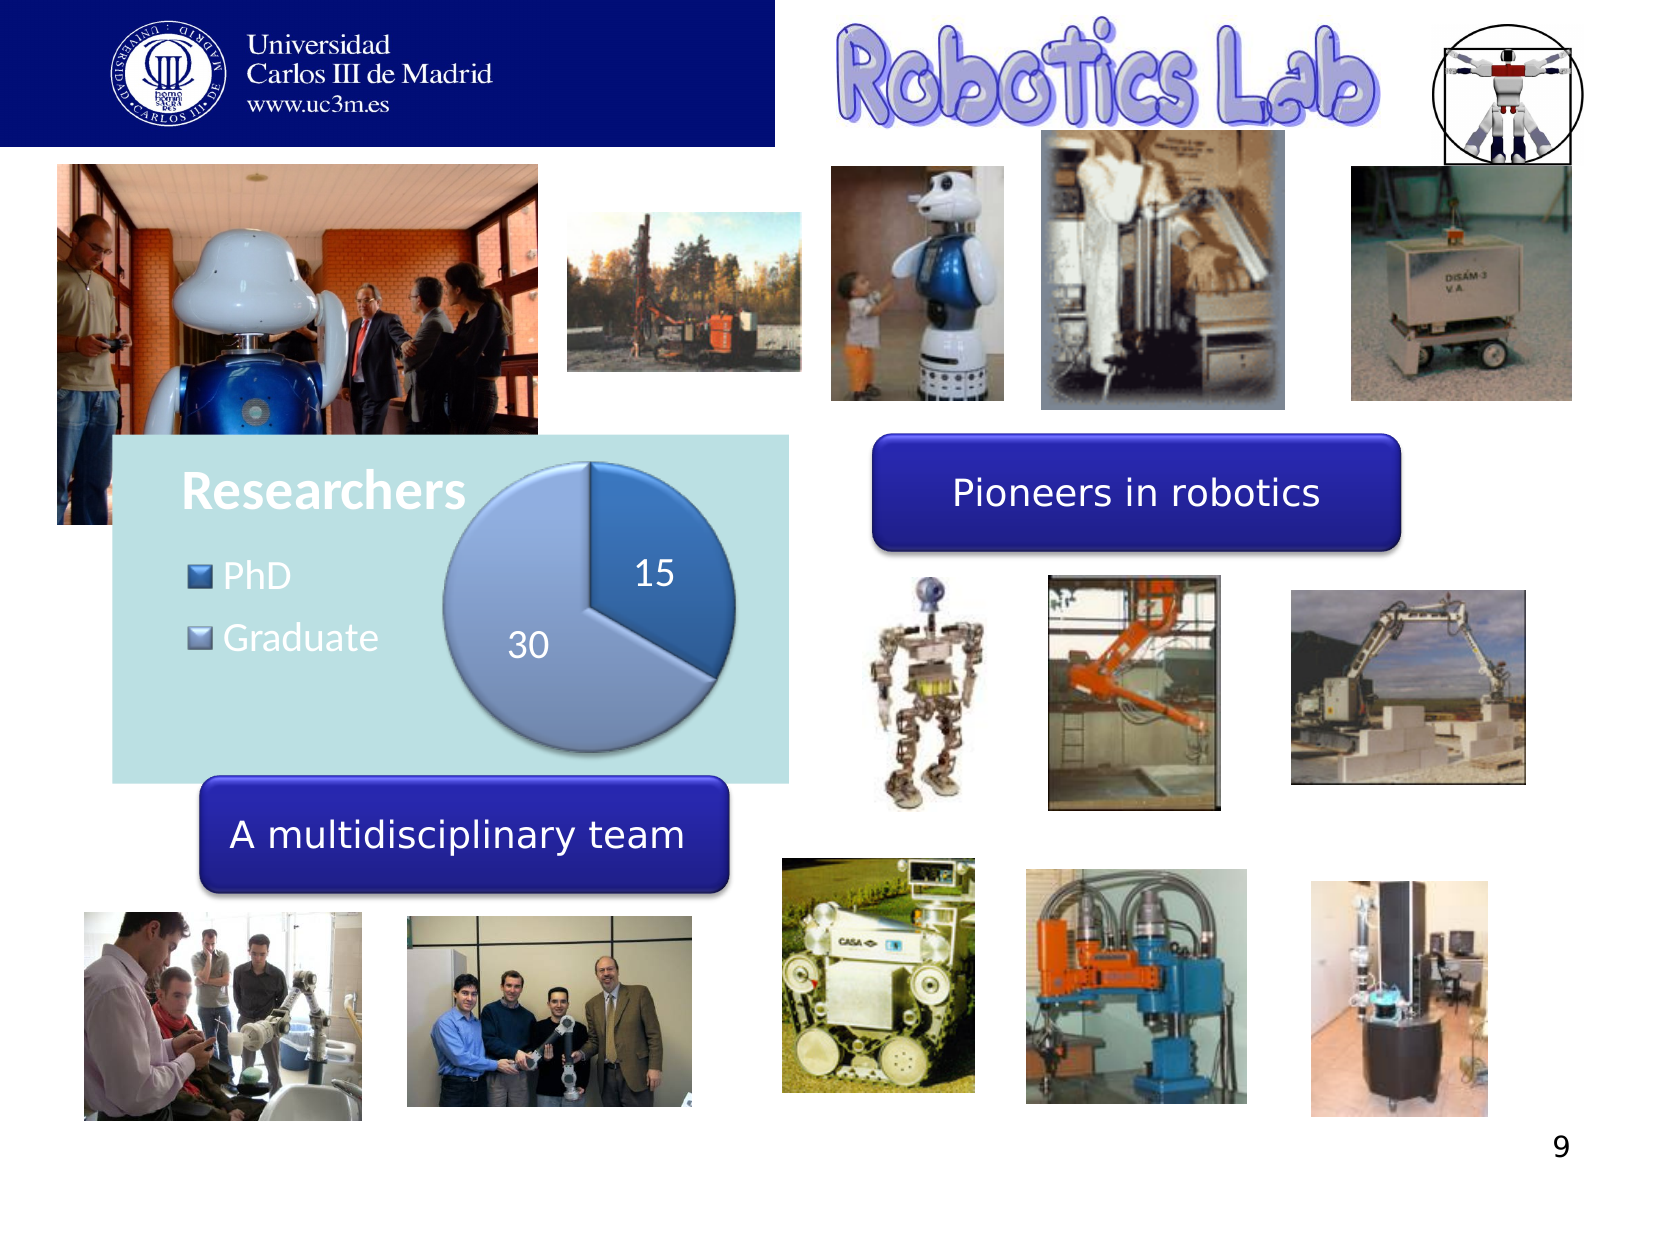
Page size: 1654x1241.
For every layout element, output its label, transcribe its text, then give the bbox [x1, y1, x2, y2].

picture [1048, 575, 1221, 811]
picture [782, 858, 975, 1093]
picture [863, 428, 1409, 565]
text_box [112, 432, 802, 784]
picture [84, 912, 362, 1121]
picture [836, 15, 1381, 410]
picture [1291, 590, 1526, 785]
picture [1026, 869, 1247, 1104]
picture [0, 0, 775, 147]
text_box Pioneers in robotics [878, 438, 1395, 546]
picture [1351, 24, 1584, 401]
picture [567, 212, 802, 372]
text_box [775, 0, 1024, 149]
text_box A multidisciplinary team [205, 780, 722, 888]
picture [190, 770, 738, 906]
picture [407, 916, 692, 1107]
picture [831, 166, 1004, 402]
picture [57, 164, 538, 525]
picture [862, 577, 995, 812]
picture [1311, 881, 1488, 1117]
